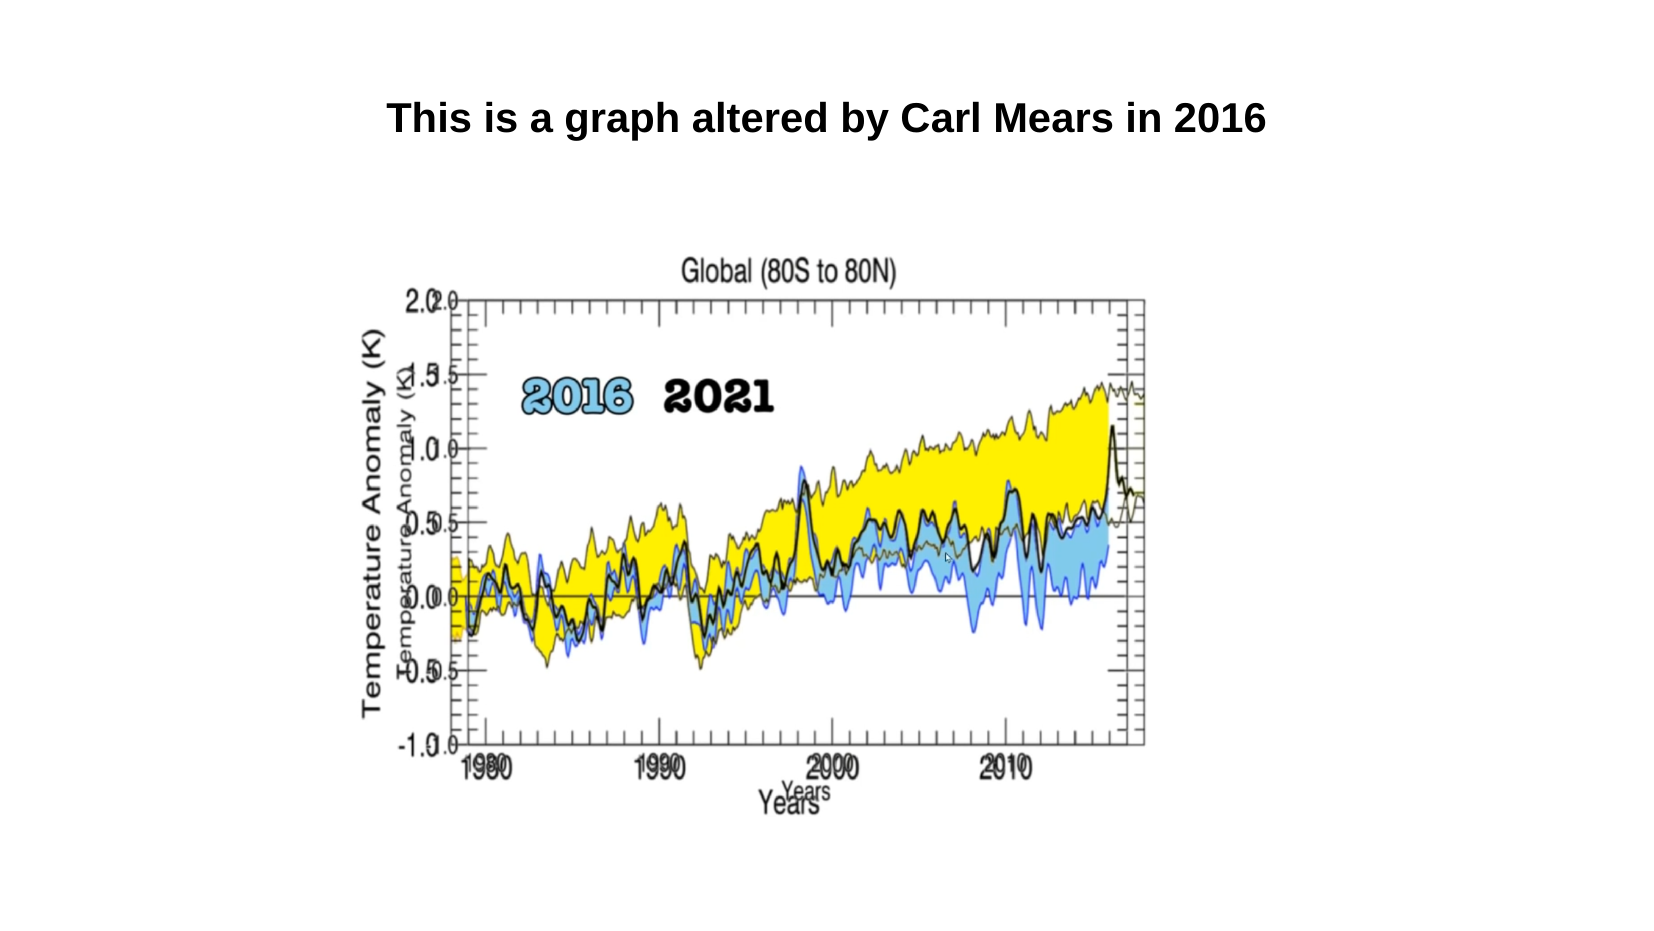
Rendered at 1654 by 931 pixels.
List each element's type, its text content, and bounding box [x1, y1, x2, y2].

text_box This is a graph altered by Carl Mears in 2016 [82, 90, 1571, 141]
picture [338, 254, 1155, 817]
